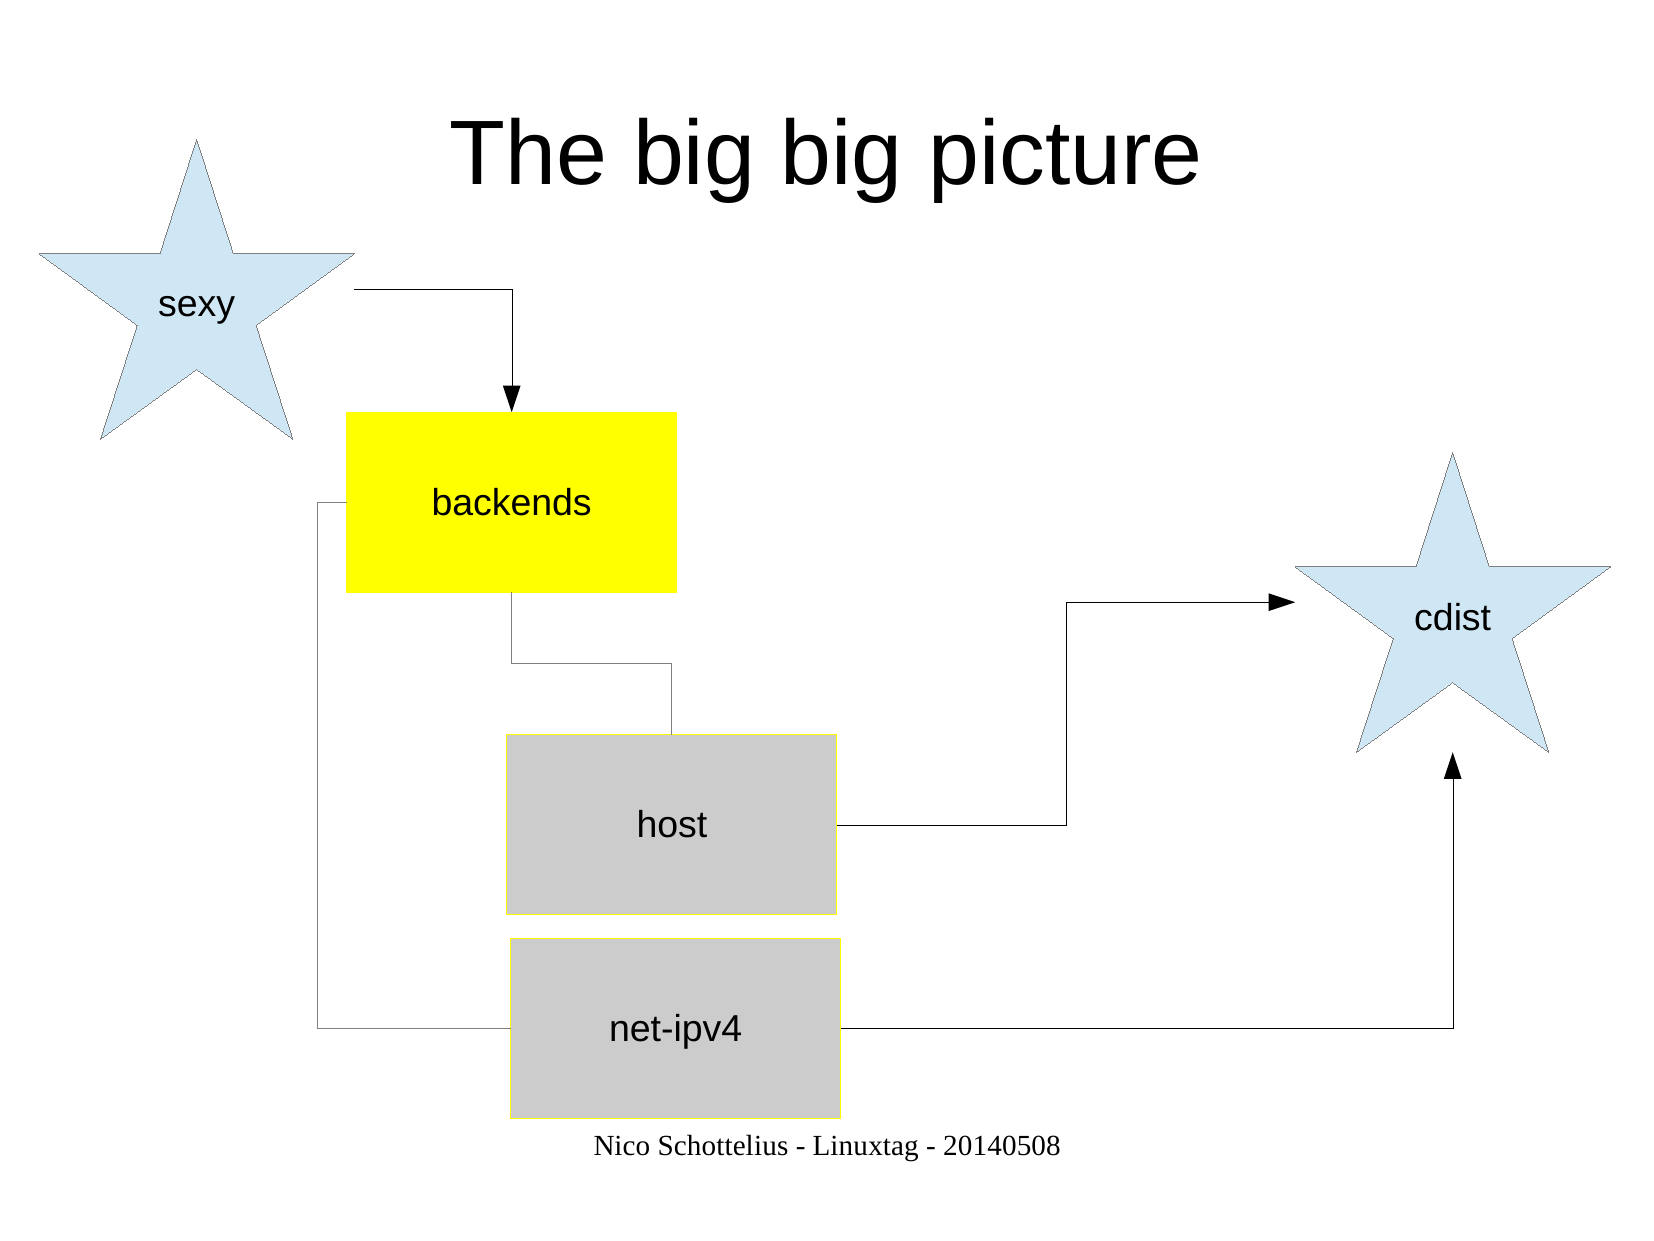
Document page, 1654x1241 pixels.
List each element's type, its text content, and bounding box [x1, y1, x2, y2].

title The big big picture [82, 49, 1571, 257]
text_box sexy [39, 139, 355, 440]
text_box backends [346, 412, 677, 593]
text_box net-ipv4 [510, 938, 841, 1119]
text_box host [506, 734, 837, 915]
text_box cdist [1295, 452, 1611, 753]
